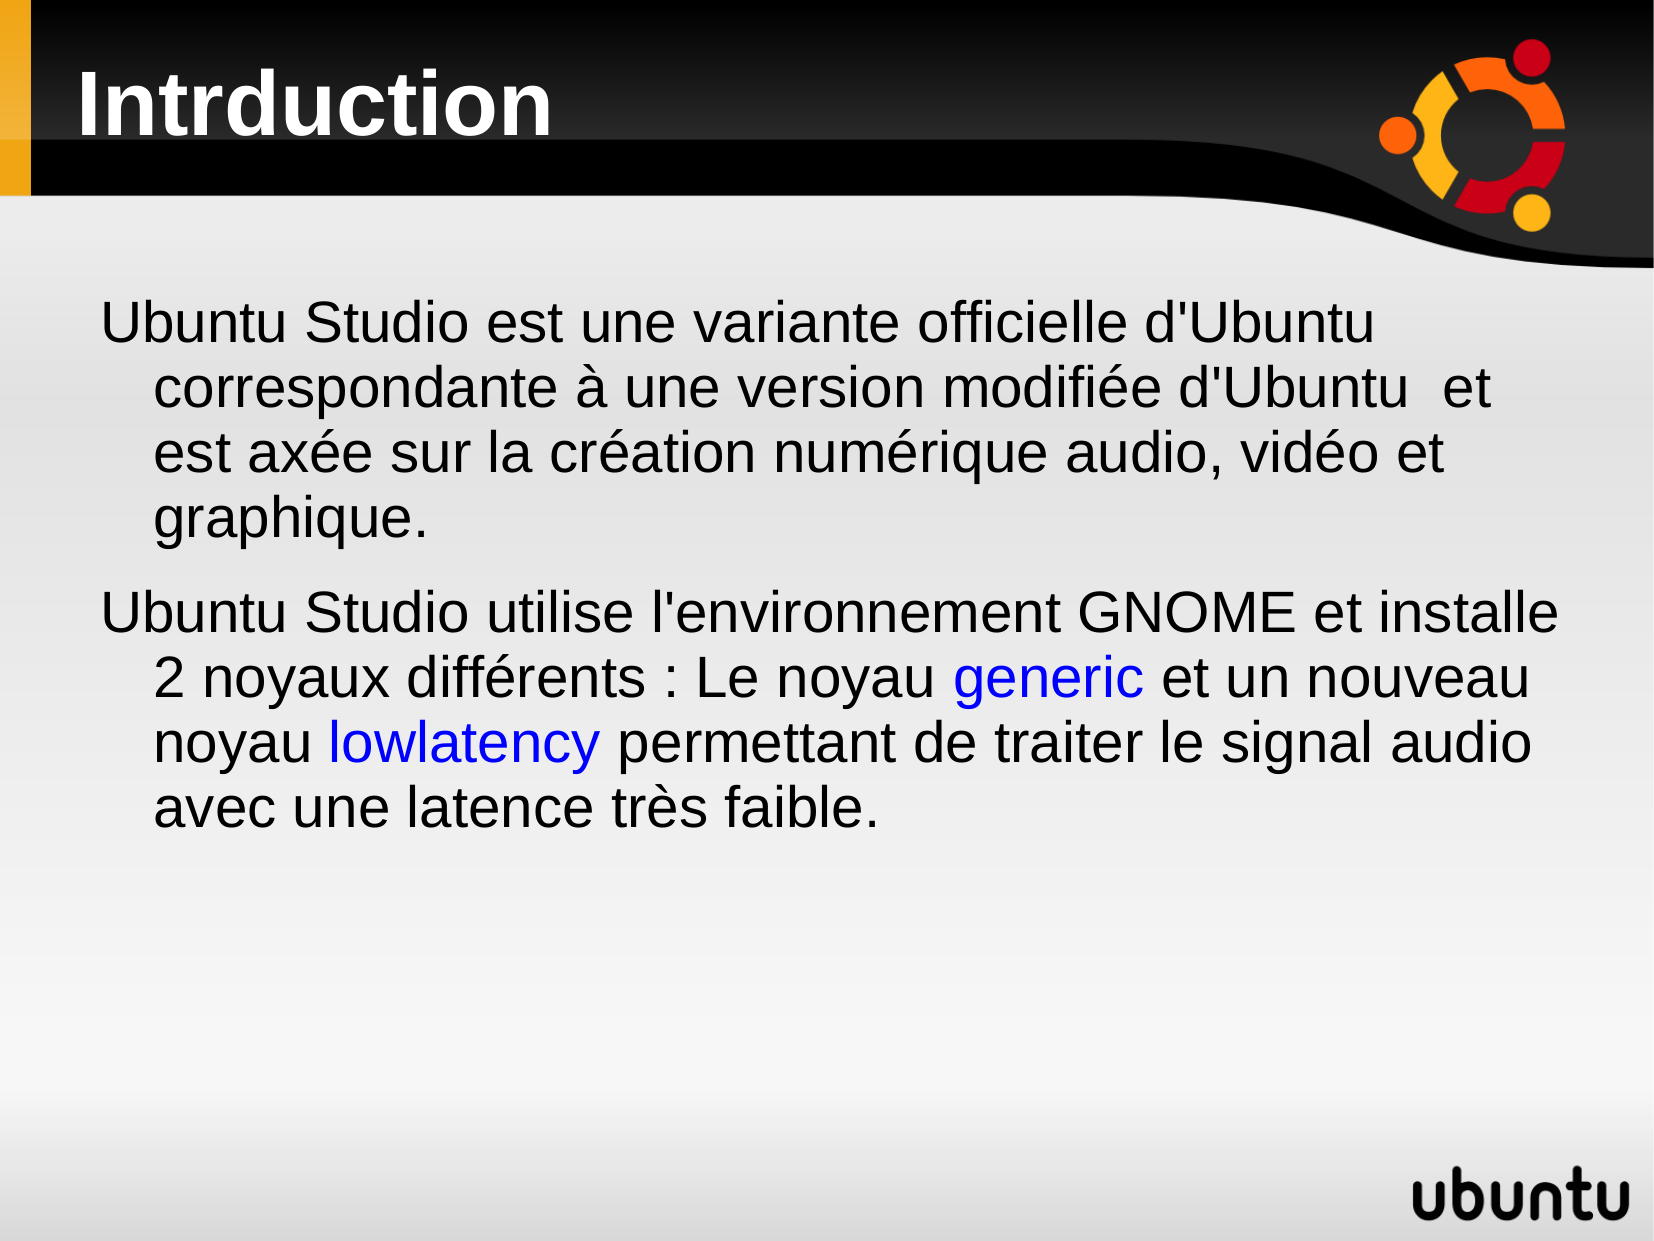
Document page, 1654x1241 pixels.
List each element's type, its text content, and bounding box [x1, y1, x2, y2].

title Intrduction [76, 7, 1565, 200]
picture [0, 0, 1654, 1241]
list Ubuntu Studio est une variante officielle d'Ubuntu correspondante à une version modifiée d'Ubuntu et est axée sur la création numérique audio, vidéo et graphique. Ubuntu Studio utilise l'environnement GNOME et installe 2 noyaux différents : Le noyau generic et un nouveau noyau lowlatency permettant de traiter le signal audio avec une latence très faible. [82, 290, 1571, 1094]
